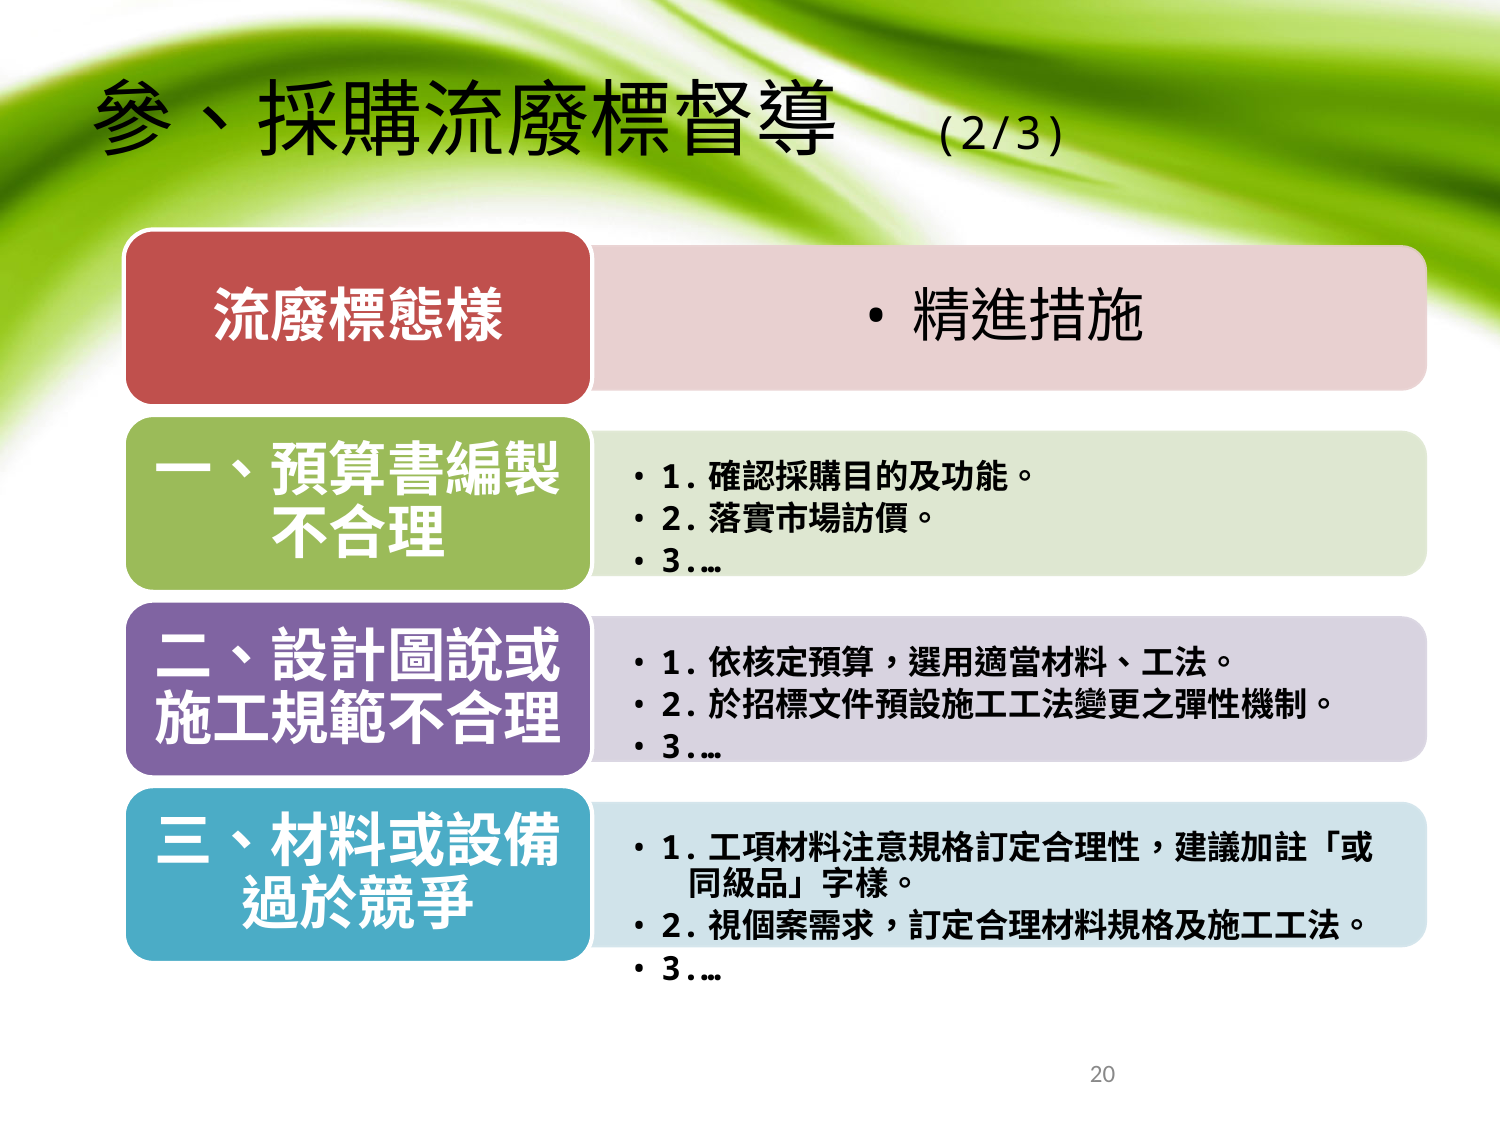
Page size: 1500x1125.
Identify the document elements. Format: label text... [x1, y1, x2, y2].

text_box 三、材料或設備過於競爭 [123, 786, 593, 963]
text_box 1.依核定預算，選用適當材料、工法。 2.於招標文件預設施工工法變更之彈性機制。 3.… [592, 618, 1426, 760]
text_box [1074, 1042, 1500, 1125]
text_box 流廢標態樣 [123, 229, 593, 407]
text_box 1.工項材料注意規格訂定合理性，建議加註「或同級品」字樣。 2.視個案需求，訂定合理材料規格及施工工法。 3.… [592, 803, 1426, 946]
title 參、採購流廢標督導 (2/3) [75, 45, 1426, 187]
text_box 一、預算書編製不合理 [123, 415, 593, 592]
text_box 二、設計圖說或施工規範不合理 [123, 600, 593, 778]
text_box 精進措施 [592, 247, 1426, 389]
text_box 1.確認採購目的及功能。 2.落實市場訪價。 3.… [592, 432, 1426, 575]
